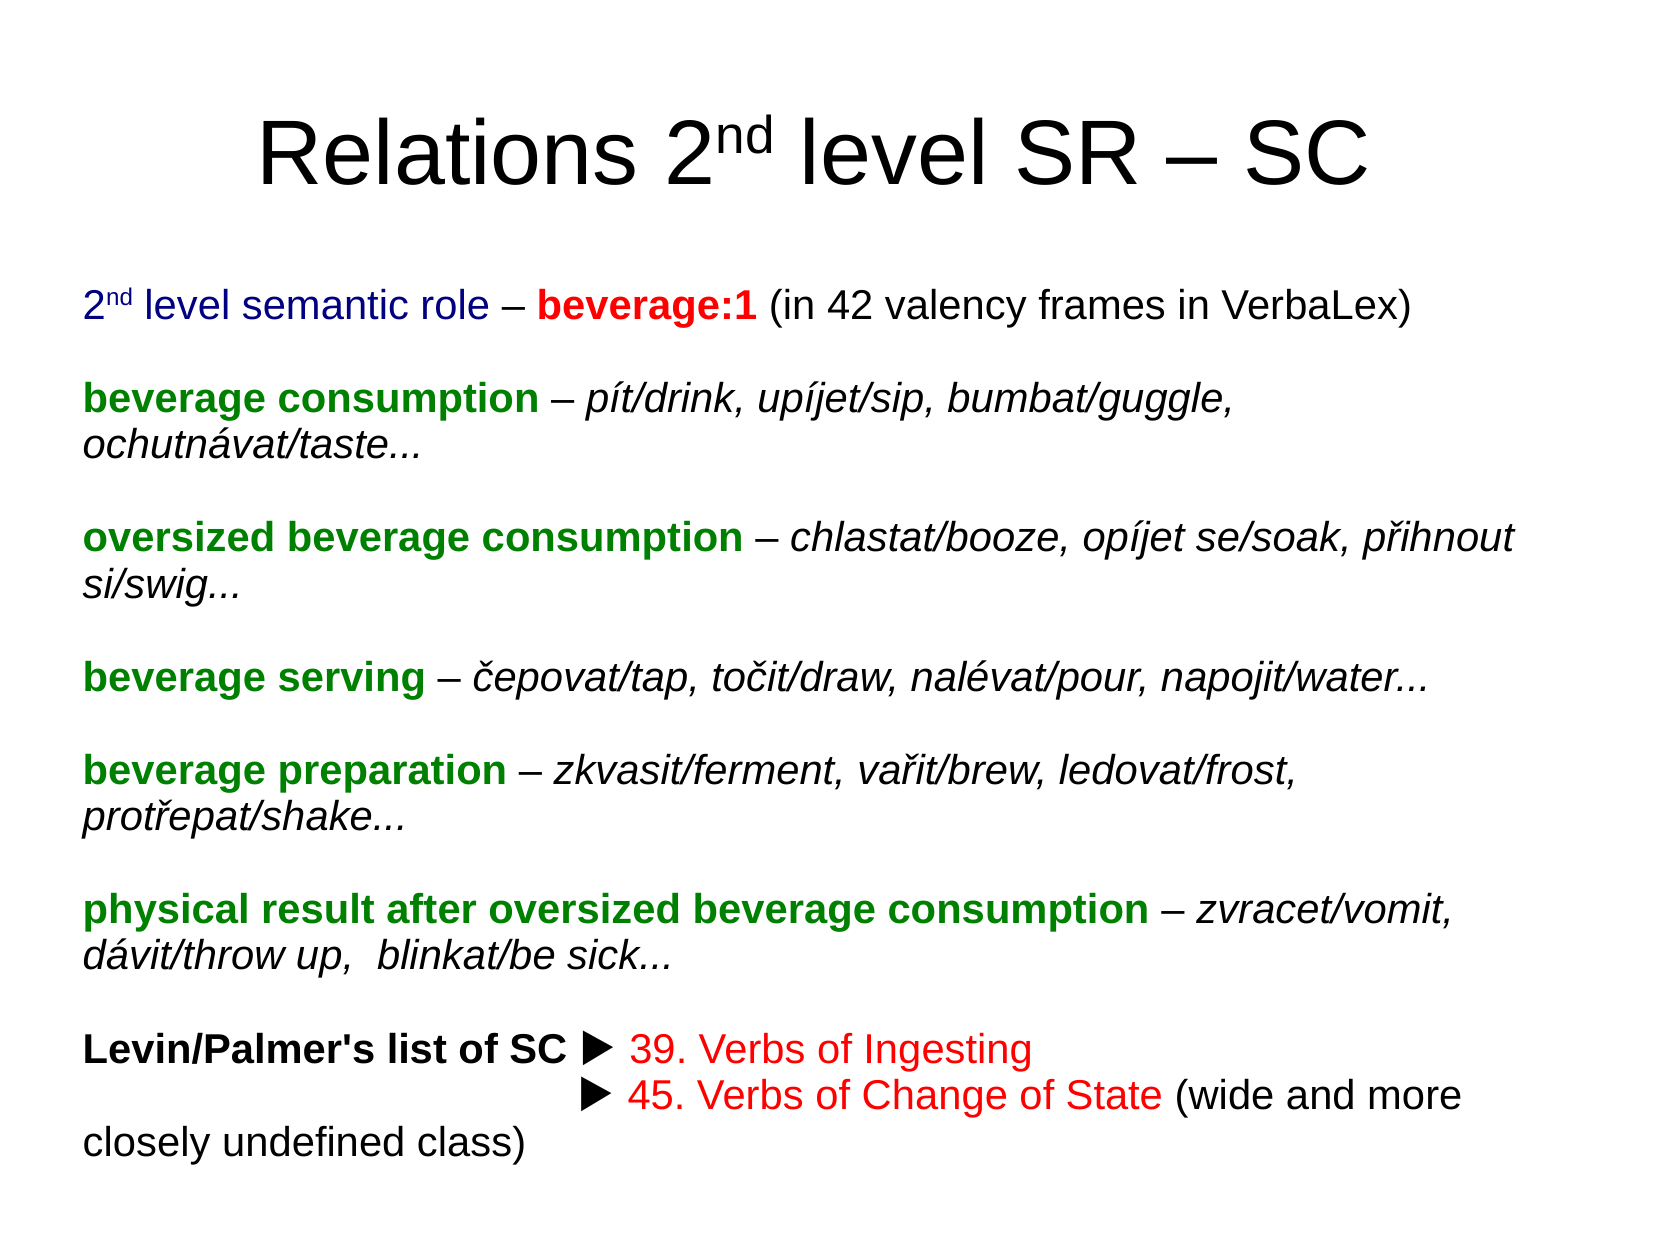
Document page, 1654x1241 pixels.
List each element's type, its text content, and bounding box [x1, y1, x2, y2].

title Relations 2nd level SR – SC [82, 49, 1571, 257]
subtitle 2nd level semantic role – beverage:1 (in 42 valency frames in VerbaLex) beverage consumption – pít/drink, upíjet/sip, bumbat/guggle, ochutnávat/taste... oversized beverage consumption – chlastat/booze, opíjet se/soak, přihnout si/swig... beverage serving – čepovat/tap, točit/draw, nalévat/pour, napojit/water... beverage preparation – zkvasit/ferment, vařit/brew, ledovat/frost, protřepat/shake... physical result after oversized beverage consumption – zvracet/vomit, dávit/throw up, blinkat/be sick... Levin/Palmer's list of SC  39. Verbs of Ingesting  45. Verbs of Change of State (wide and more closely undefined class) [82, 265, 1571, 1182]
